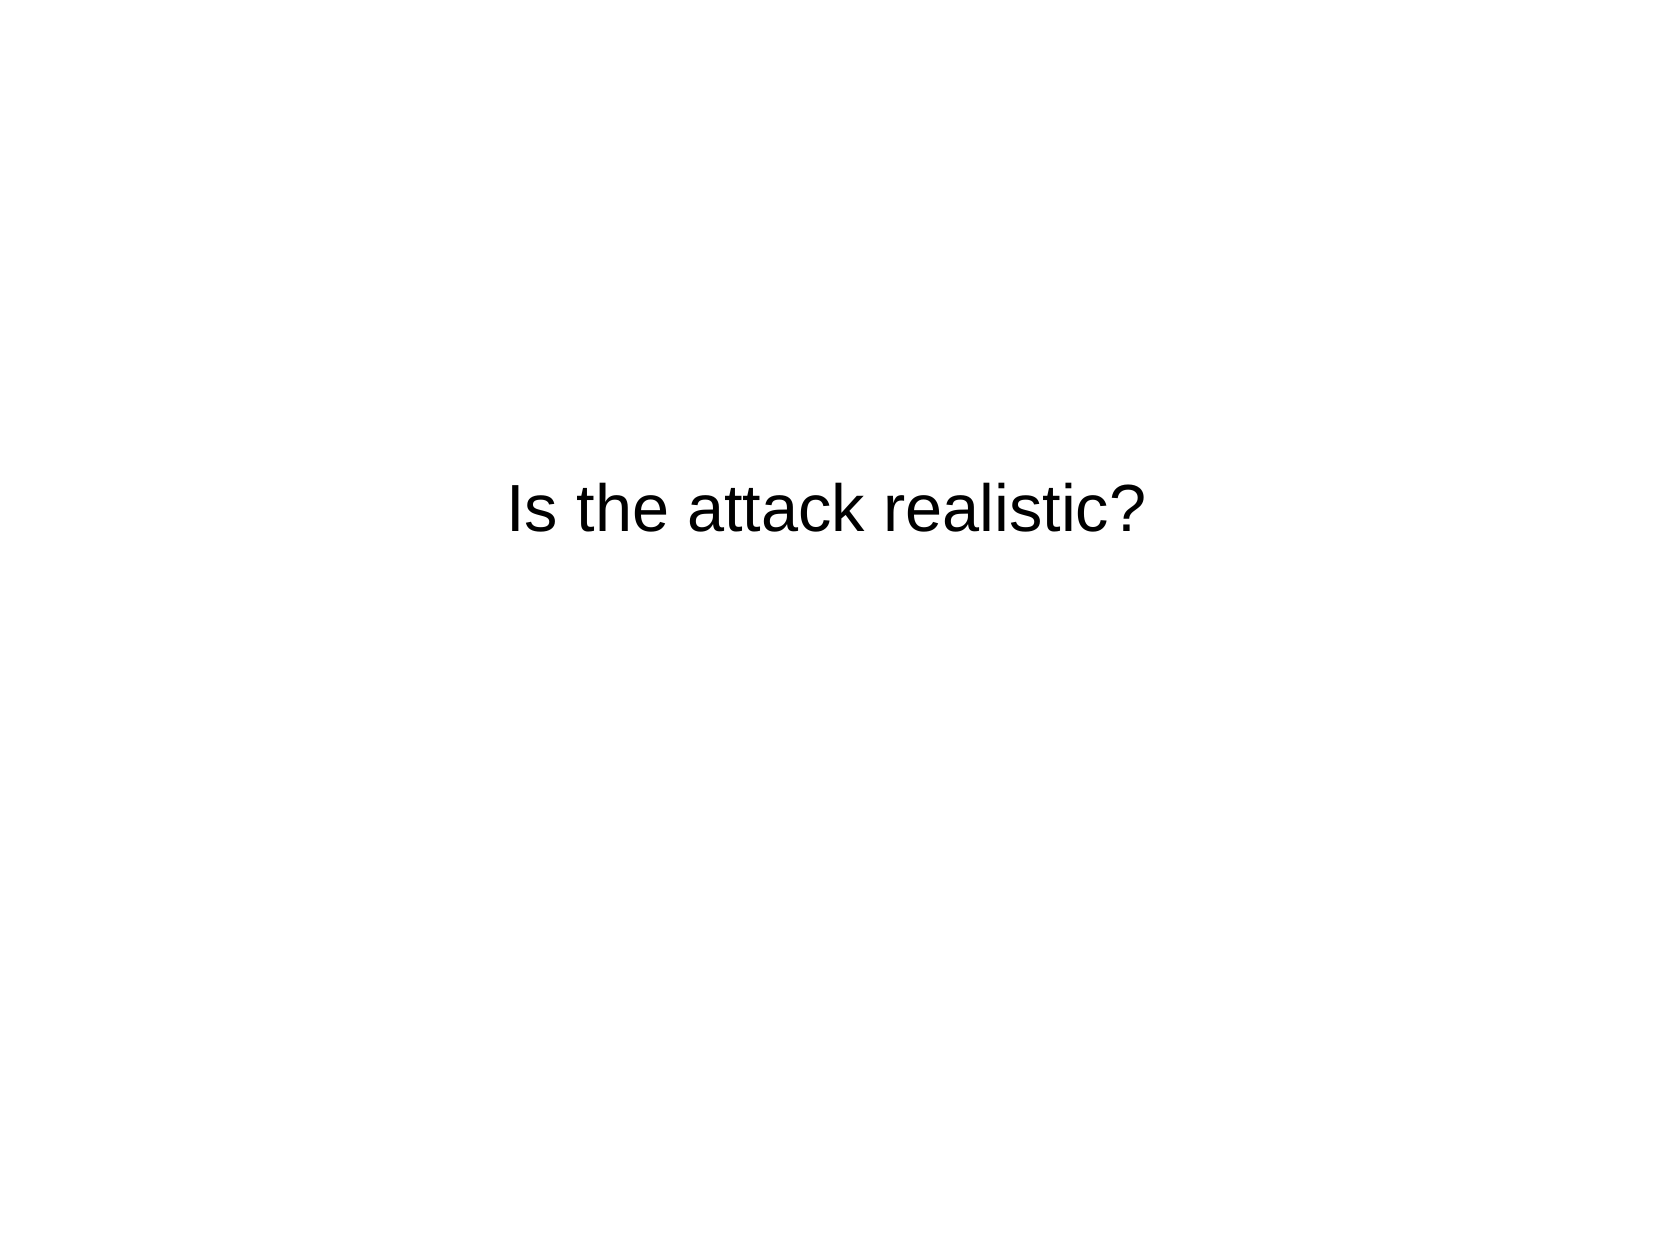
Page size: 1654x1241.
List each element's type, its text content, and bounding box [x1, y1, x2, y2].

subtitle Is the attack realistic? [82, 49, 1571, 968]
